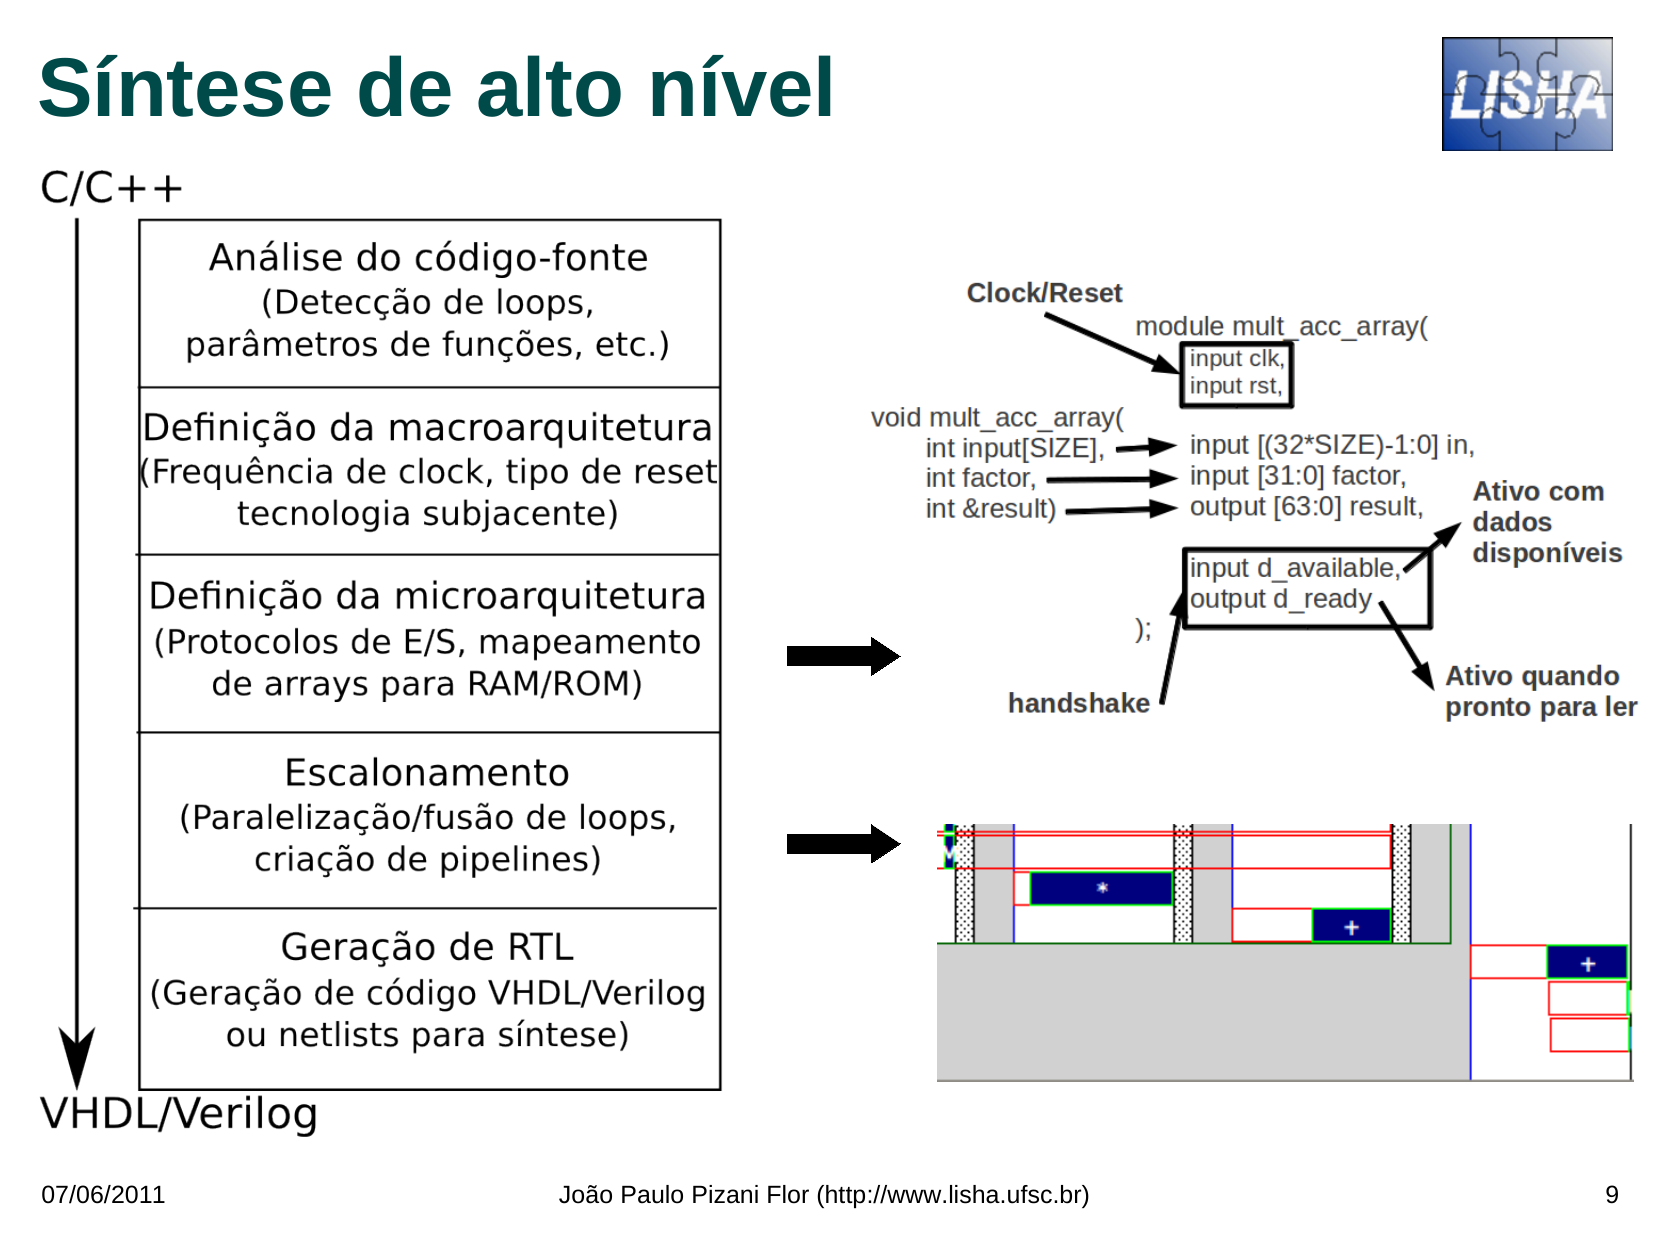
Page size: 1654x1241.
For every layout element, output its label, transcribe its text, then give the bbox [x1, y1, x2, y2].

text_box [787, 824, 901, 863]
picture [1442, 37, 1613, 151]
title Síntese de alto nível [37, 37, 1426, 151]
picture [937, 824, 1634, 1082]
text_box [787, 637, 901, 676]
picture [37, 162, 730, 1139]
picture [862, 267, 1649, 740]
